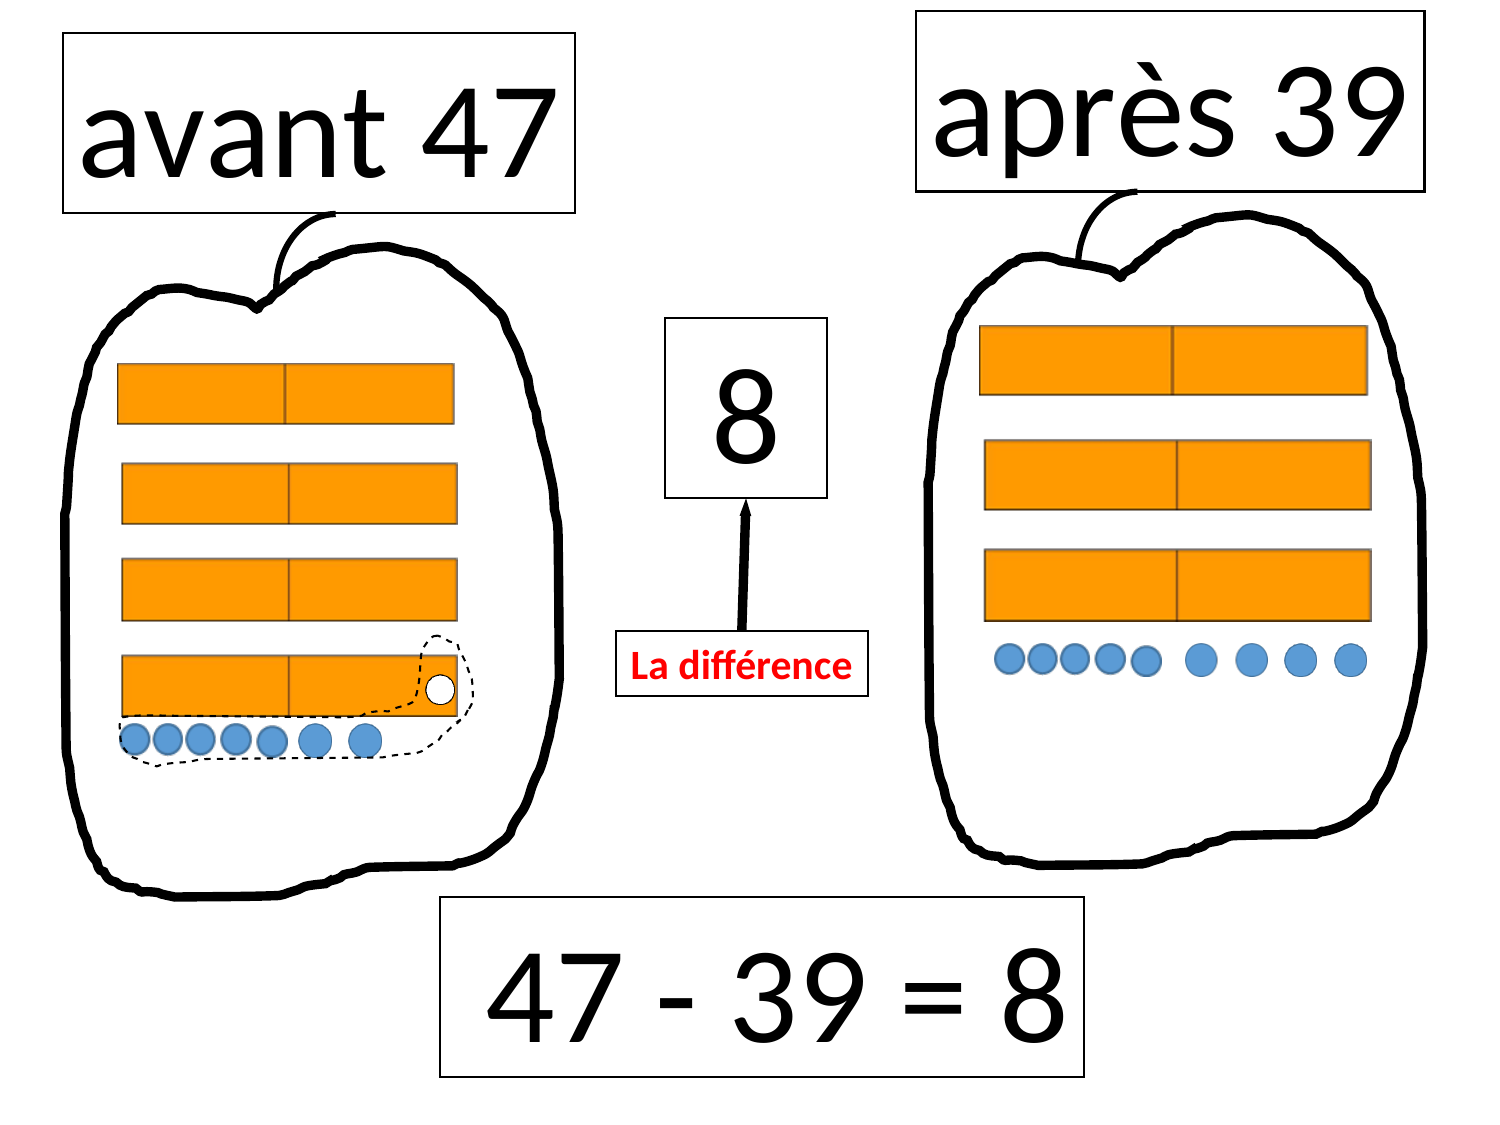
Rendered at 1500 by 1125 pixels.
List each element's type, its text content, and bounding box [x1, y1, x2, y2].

text_box après 39 [916, 11, 1425, 192]
picture [979, 325, 1372, 622]
picture [117, 363, 458, 717]
picture [119, 723, 288, 758]
picture [1334, 643, 1367, 677]
text_box avant 47 [63, 33, 575, 213]
picture [1284, 643, 1317, 677]
text_box 47 - 39 = 8 [440, 897, 1084, 1077]
text_box 8 [665, 318, 827, 498]
picture [994, 643, 1162, 677]
picture [1185, 643, 1268, 677]
picture [348, 723, 382, 758]
text_box La différence [616, 631, 868, 696]
picture [298, 723, 332, 758]
